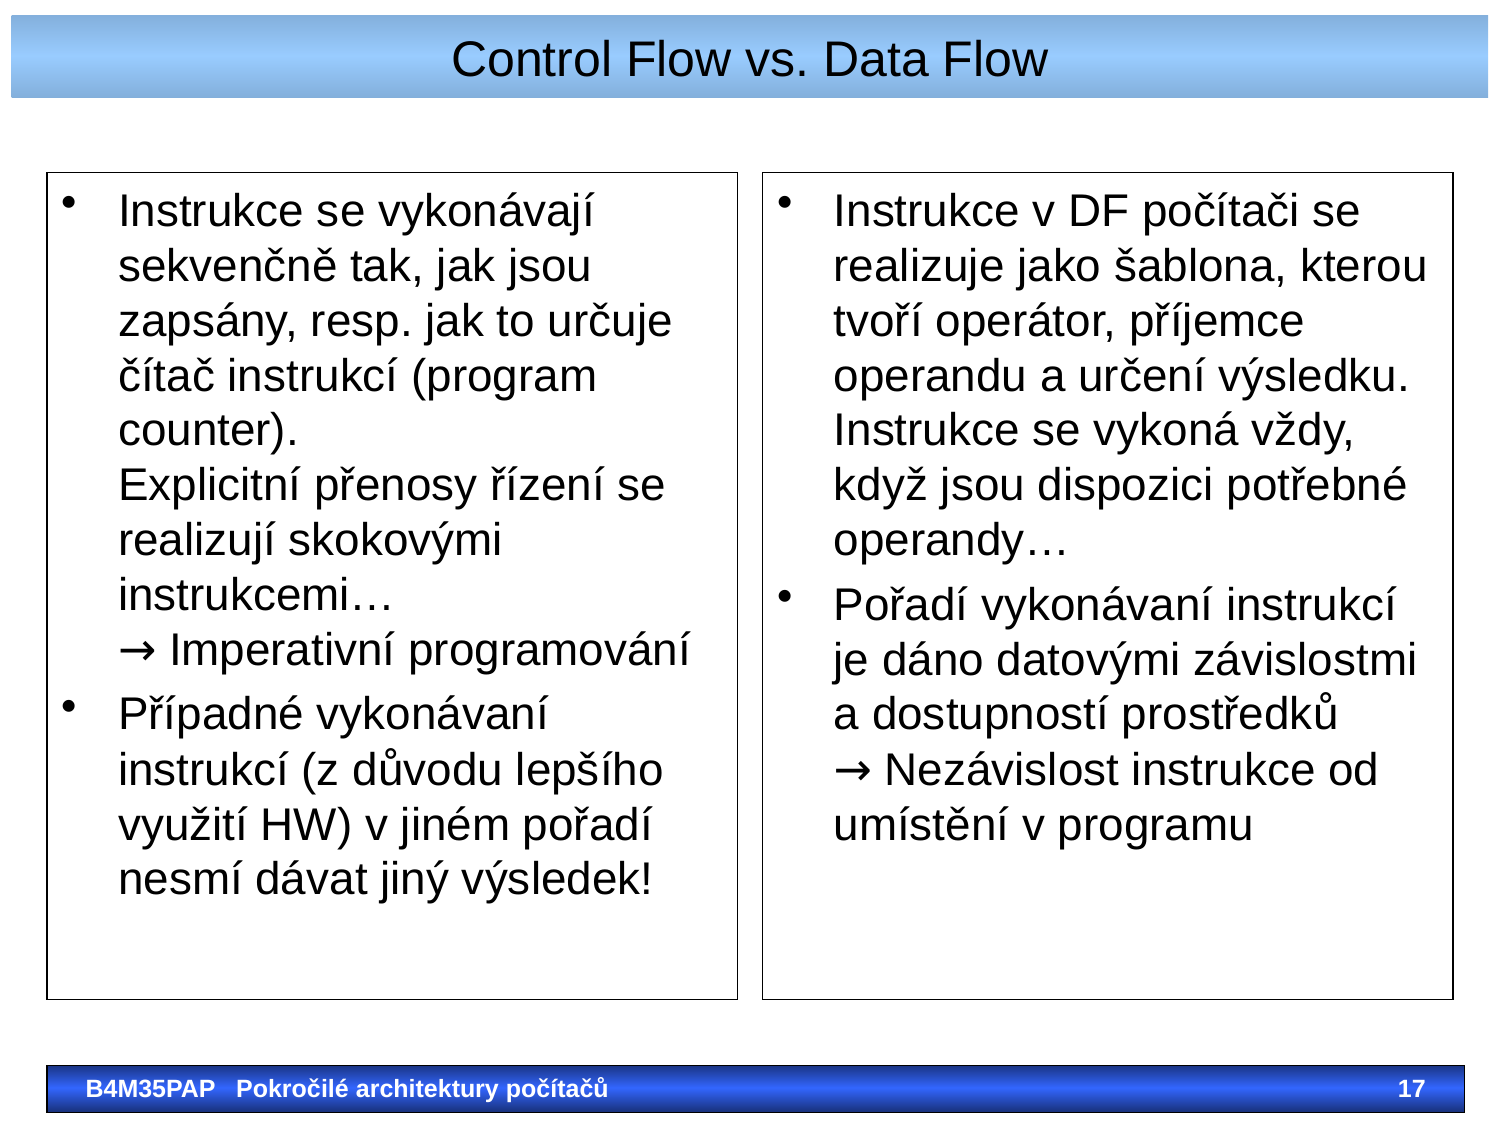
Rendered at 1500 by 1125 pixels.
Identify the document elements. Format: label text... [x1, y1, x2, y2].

list Instrukce v DF počítači se realizuje jako šablona, kterou tvoří operátor, příjemce operandu a určení výsledku. Instrukce se vykoná vždy, když jsou dispozici potřebné operandy… Pořadí vykonávaní instrukcí je dáno datovými závislostmi a dostupností prostředků → Nezávislost instrukce od umístění v programu [762, 172, 1454, 1000]
list Instrukce se vykonávají sekvenčně tak, jak jsou zapsány, resp. jak to určuje čítač instrukcí (program counter). Explicitní přenosy řízení se realizují skokovými instrukcemi… → Imperativní programování Případné vykonávaní instrukcí (z důvodu lepšího využití HW) v jiném pořadí nesmí dávat jiný výsledek! [46, 172, 738, 1000]
slide_number <number> [1346, 1065, 1441, 1112]
title Control Flow vs. Data Flow [11, 15, 1489, 98]
footer B4M35PAP Pokročilé architektury počítačů [70, 1065, 1429, 1113]
